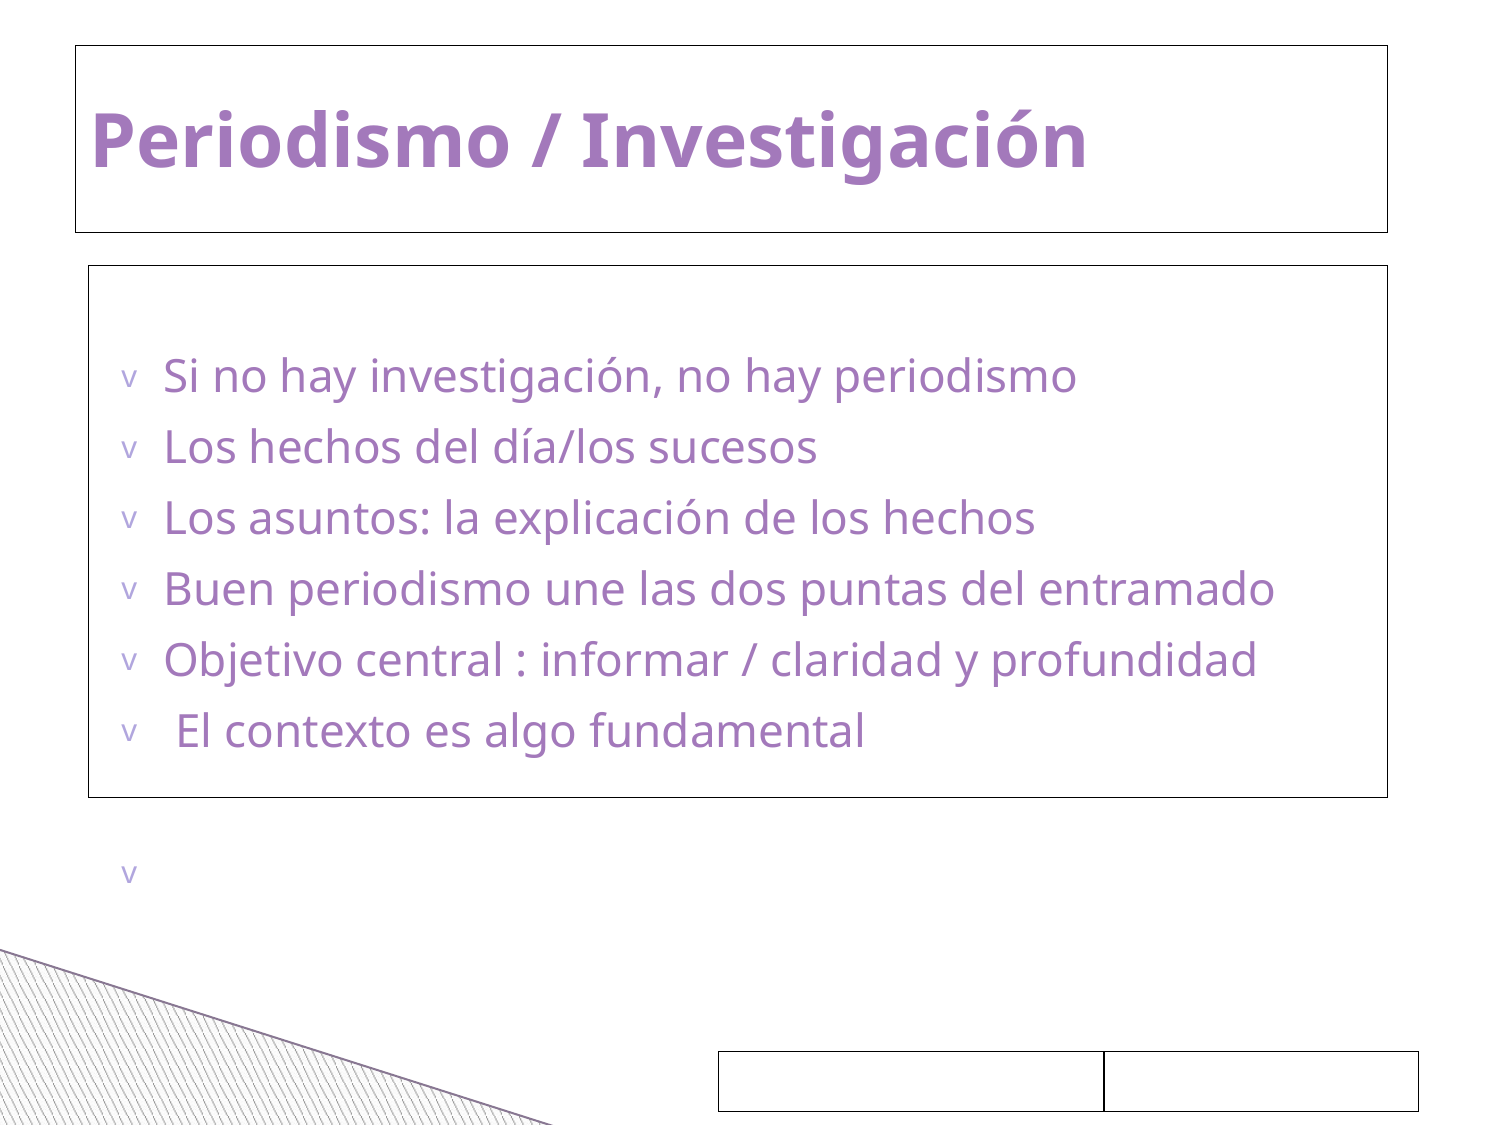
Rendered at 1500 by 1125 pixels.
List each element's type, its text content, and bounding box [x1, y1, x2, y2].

title Periodismo / Investigación [75, 45, 1388, 233]
picture [0, 952, 543, 1125]
list Si no hay investigación, no hay periodismo Los hechos del día/los sucesos Los asuntos: la explicación de los hechos Buen periodismo une las dos puntas del entramado Objetivo central : informar / claridad y profundidad El contexto es algo fundamental [88, 265, 1388, 798]
